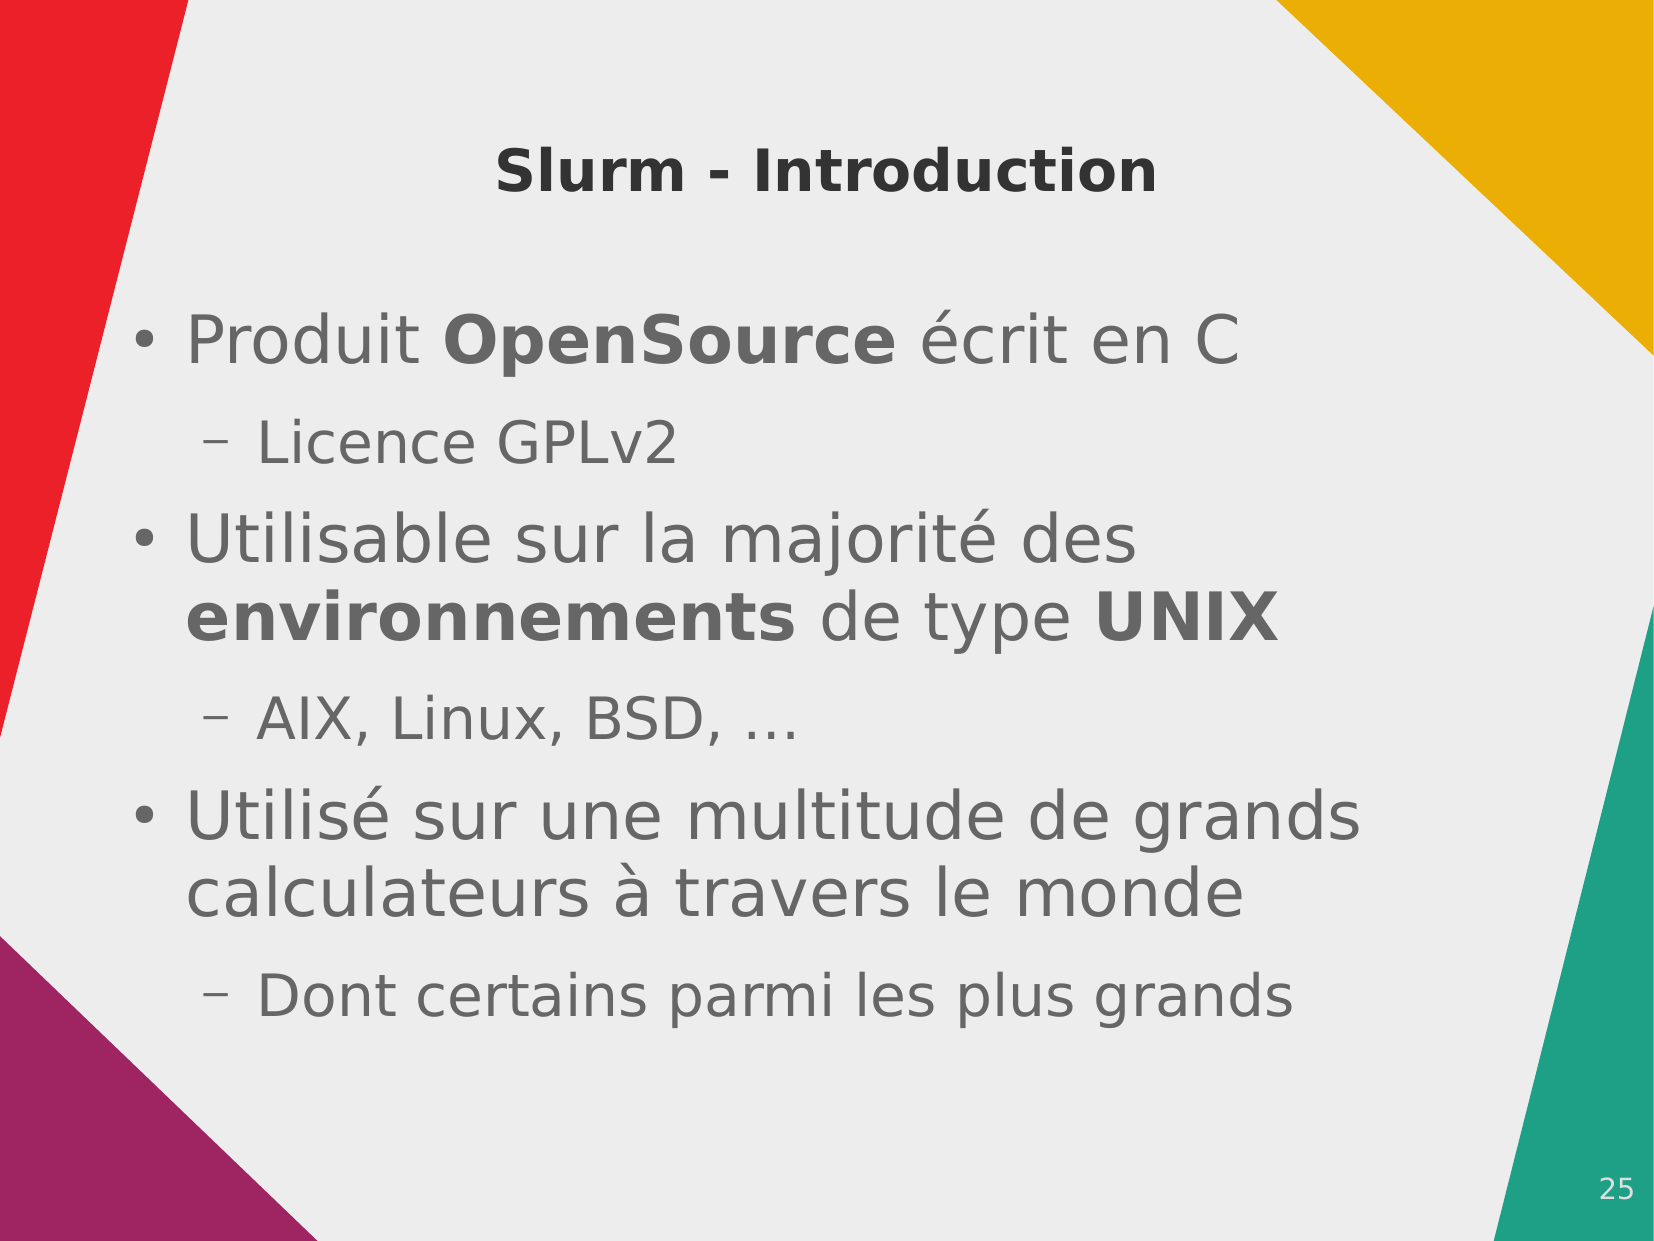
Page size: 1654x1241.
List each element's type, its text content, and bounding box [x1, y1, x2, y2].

title Slurm - Introduction [114, 73, 1539, 271]
list Produit OpenSource écrit en C Licence GPLv2 Utilisable sur la majorité des environnements de type UNIX AIX, Linux, BSD, … Utilisé sur une multitude de grands calculateurs à travers le monde Dont certains parmi les plus grands [114, 302, 1539, 1217]
